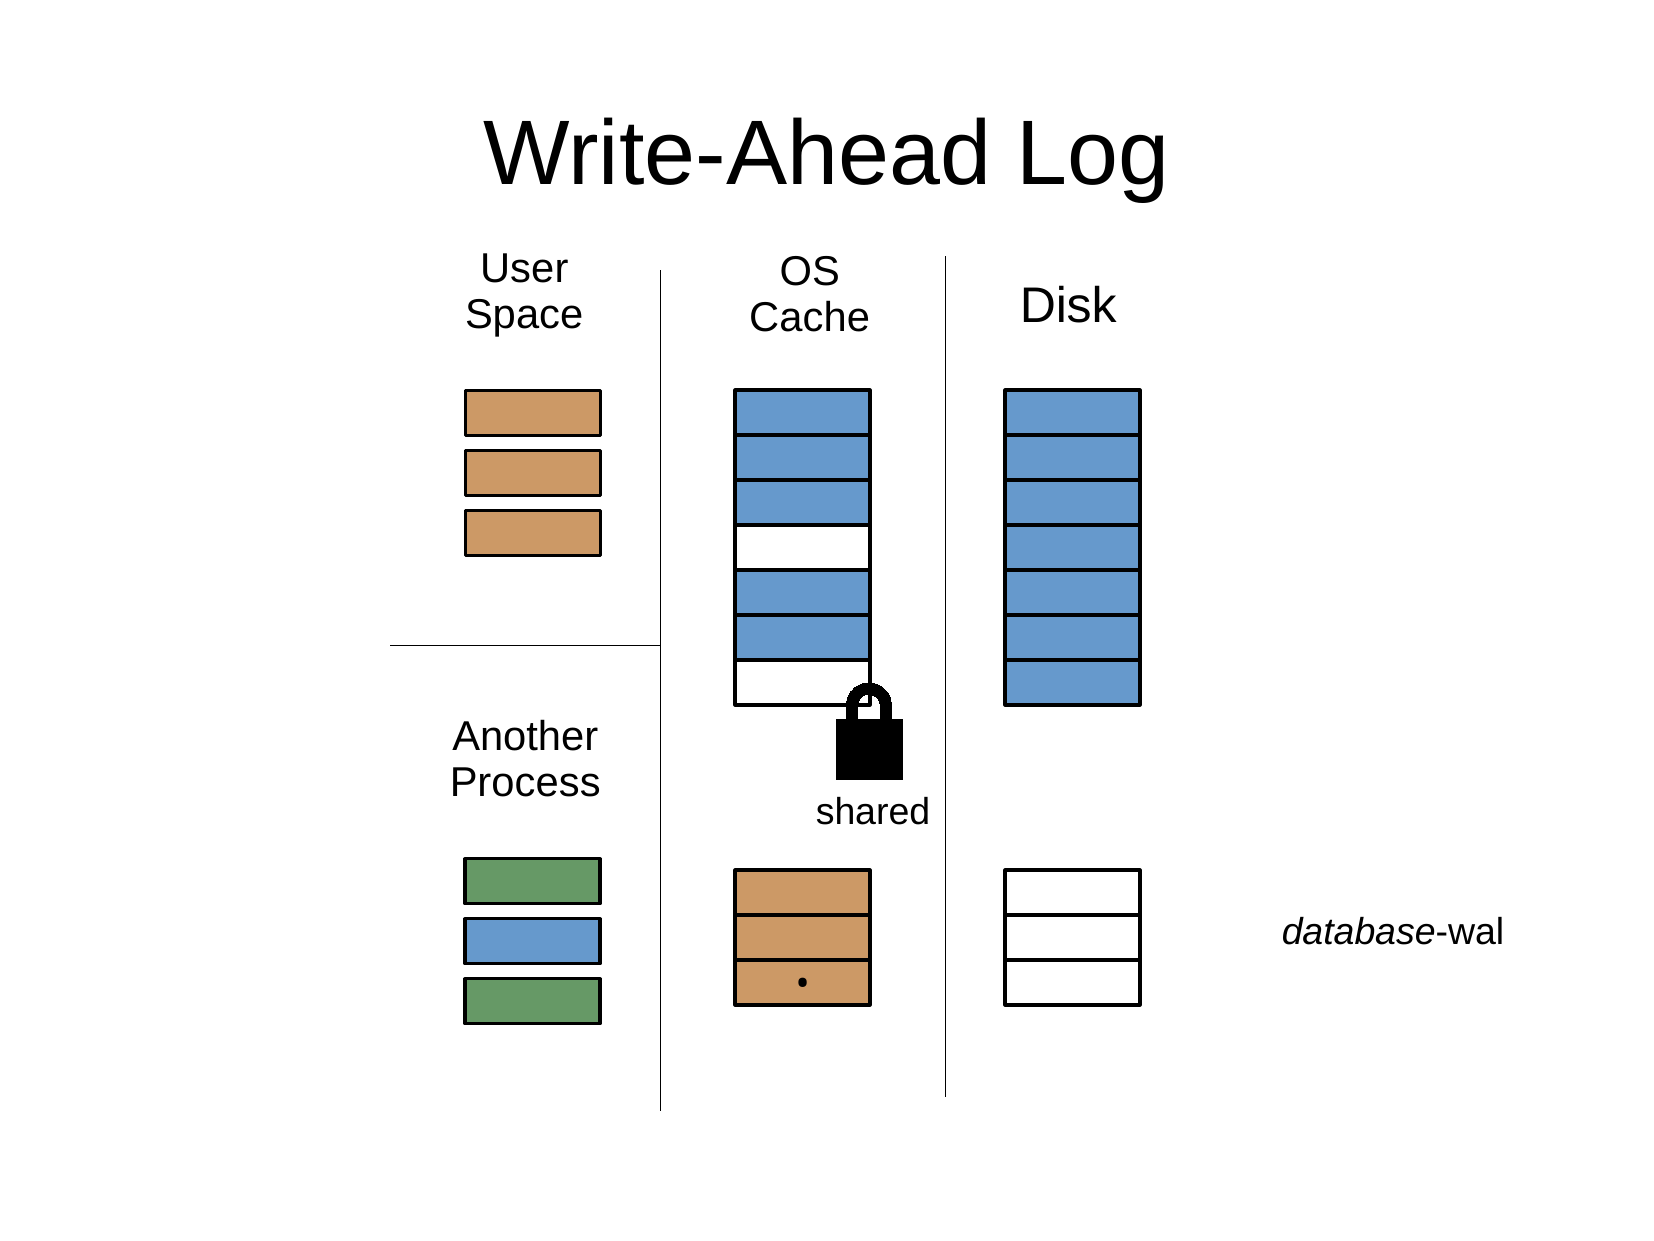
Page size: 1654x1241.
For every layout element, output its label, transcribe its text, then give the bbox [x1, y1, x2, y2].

text_box User Space [450, 237, 631, 346]
text_box Another Process [435, 705, 631, 814]
text_box [465, 510, 601, 556]
text_box • [735, 960, 871, 1006]
text_box shared [801, 783, 946, 840]
text_box [465, 390, 601, 436]
text_box database-wal [1267, 903, 1576, 961]
text_box [1005, 390, 1141, 706]
text_box [465, 978, 601, 1024]
text_box Disk [1005, 270, 1132, 342]
text_box [465, 450, 601, 496]
text_box [465, 918, 601, 964]
text_box [465, 858, 601, 904]
text_box [735, 390, 903, 780]
text_box OS Cache [734, 240, 901, 349]
text_box [1005, 870, 1141, 1006]
title Write-Ahead Log [82, 49, 1571, 257]
text_box [735, 870, 871, 960]
